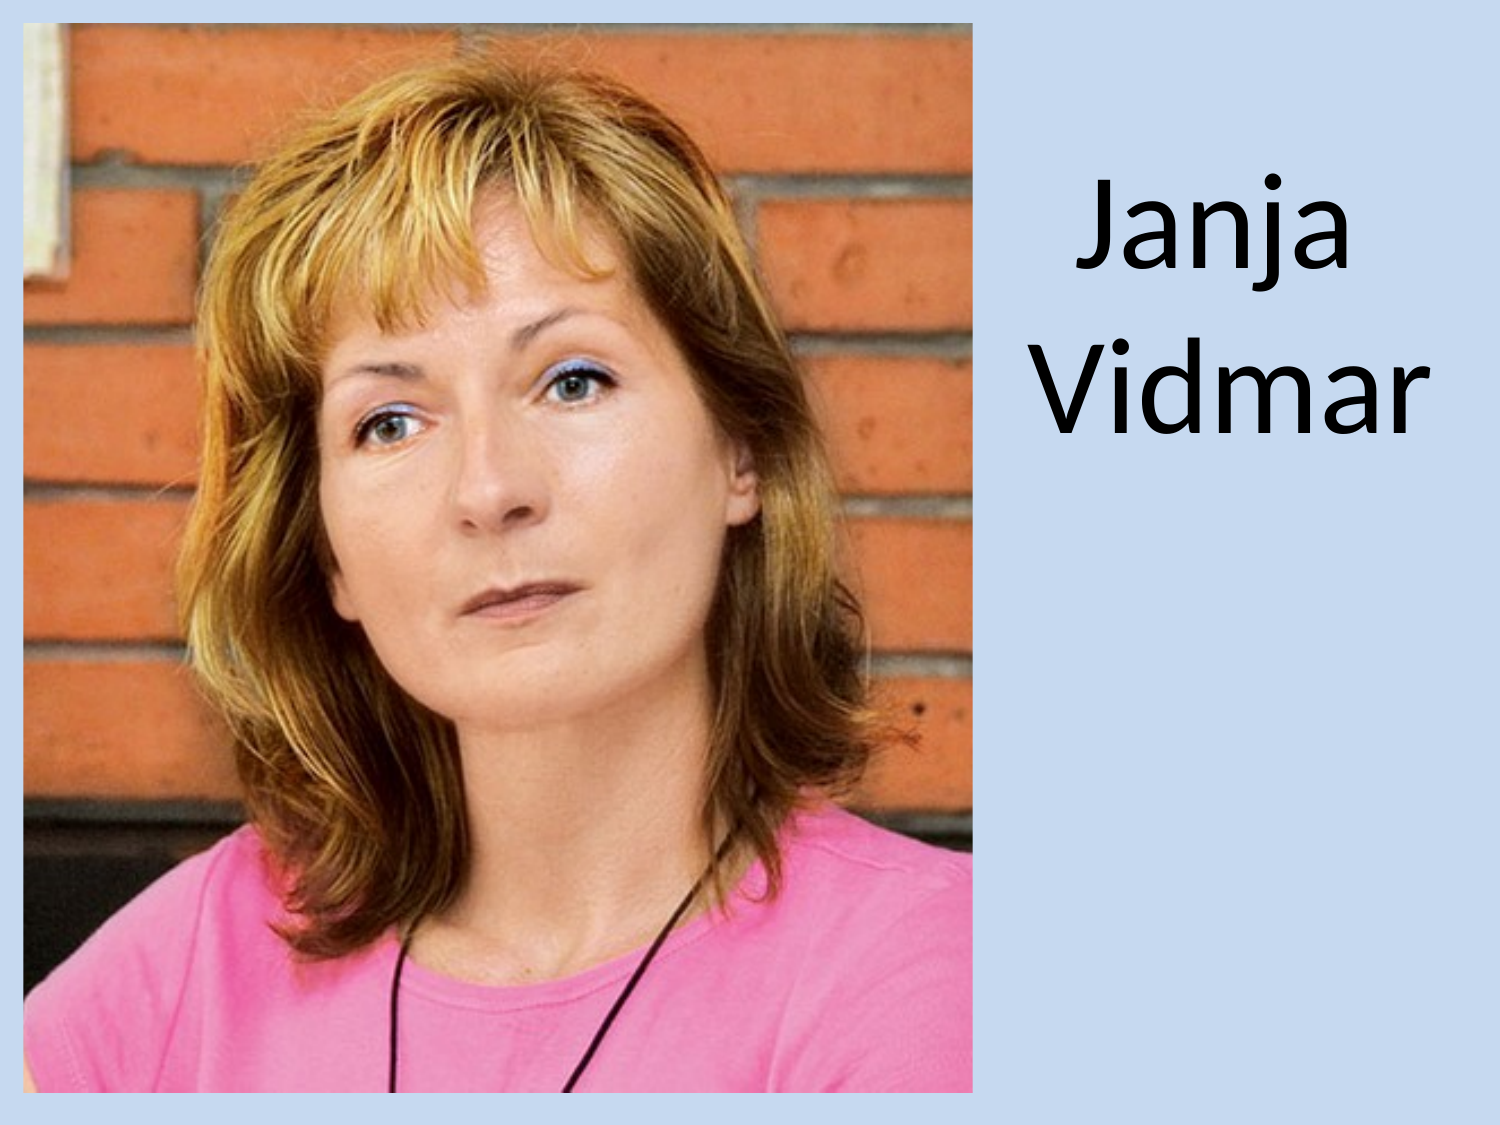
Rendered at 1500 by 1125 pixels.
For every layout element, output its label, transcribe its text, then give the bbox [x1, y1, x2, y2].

title Janja Vidmar [1007, 175, 1454, 417]
picture [23, 23, 973, 1093]
